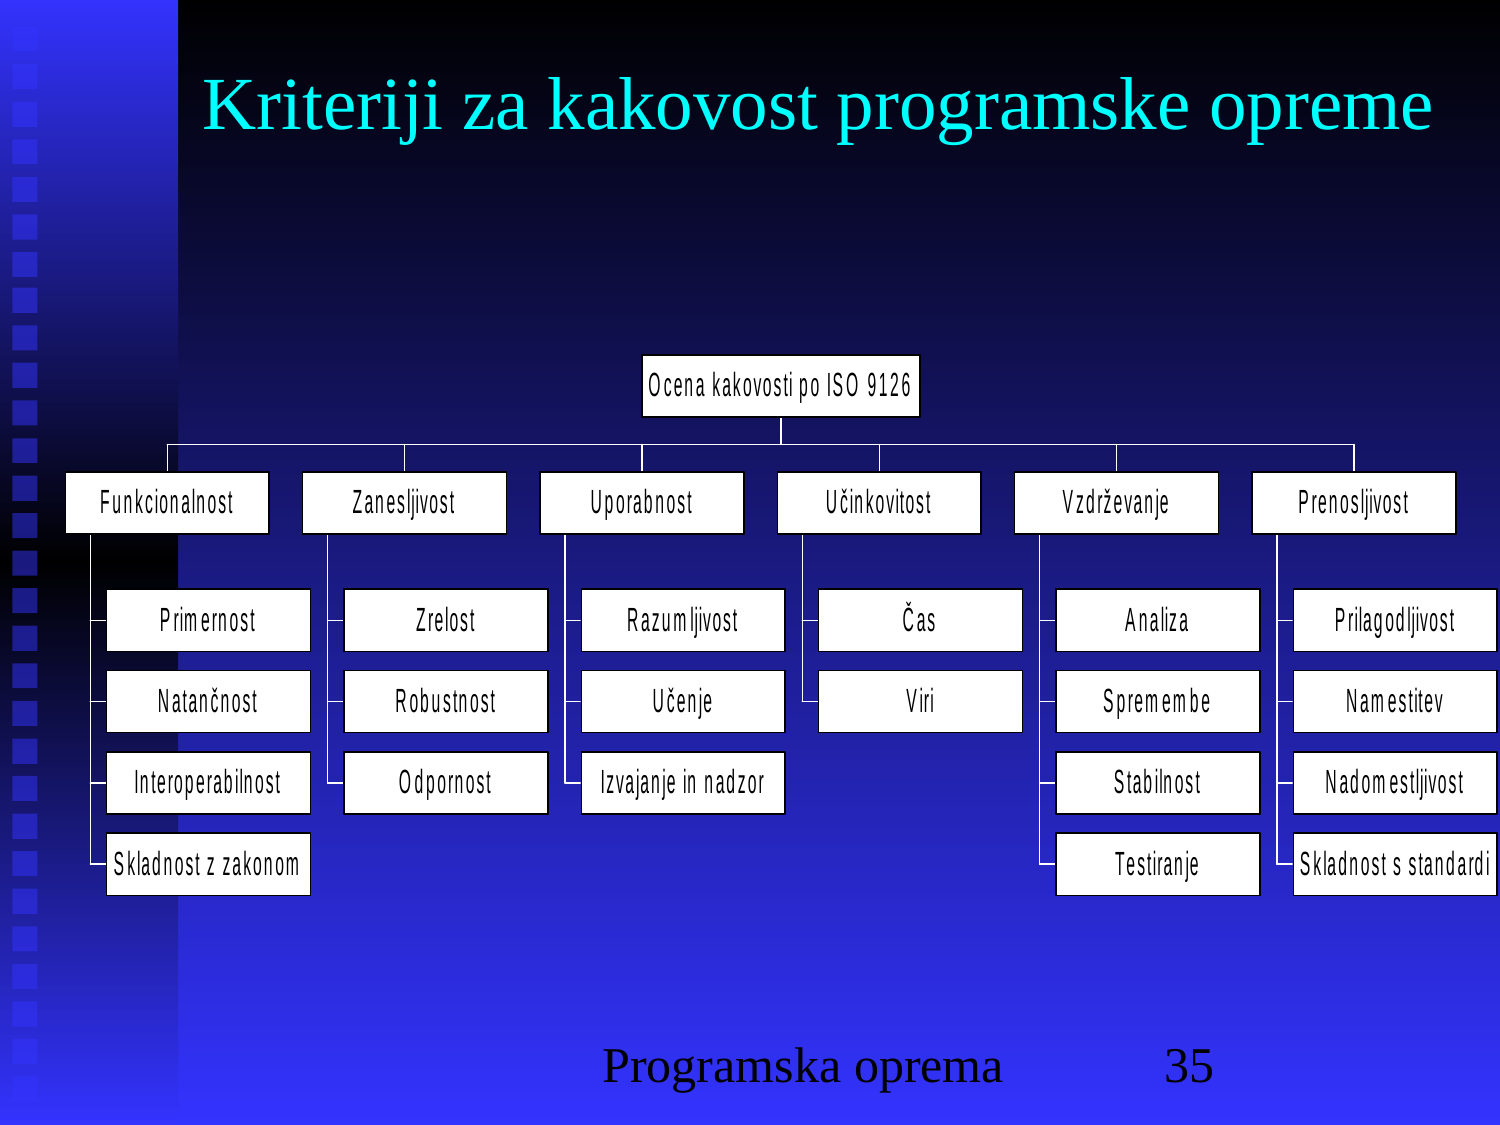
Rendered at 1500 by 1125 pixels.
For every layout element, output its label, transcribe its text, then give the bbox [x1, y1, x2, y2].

title Kriteriji za kakovost programske opreme [187, 37, 1463, 163]
chart [62, 350, 1500, 901]
